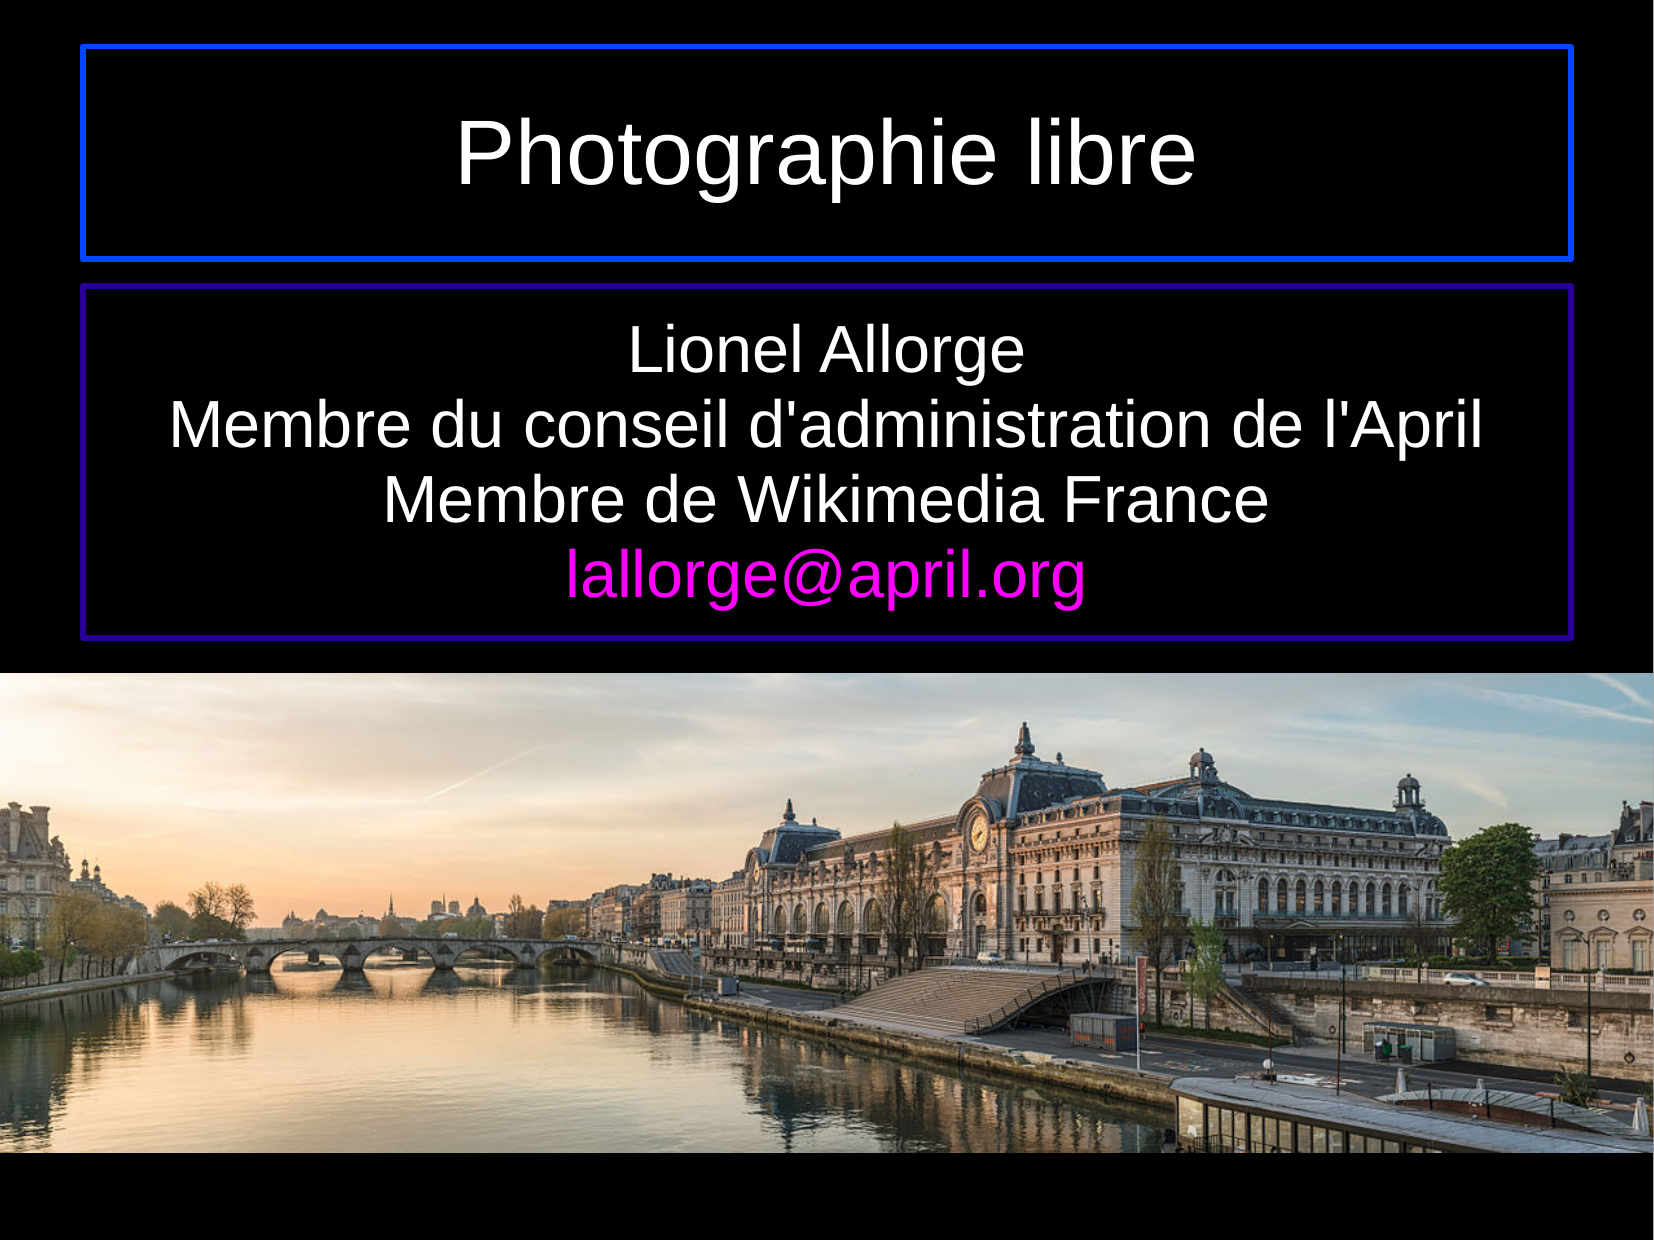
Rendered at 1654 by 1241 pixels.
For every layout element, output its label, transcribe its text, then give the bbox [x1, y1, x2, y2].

picture [0, 673, 1654, 1154]
subtitle Lionel Allorge Membre du conseil d'administration de l'April Membre de Wikimedia France lallorge@april.org [82, 286, 1571, 638]
title Photographie libre [82, 46, 1571, 260]
